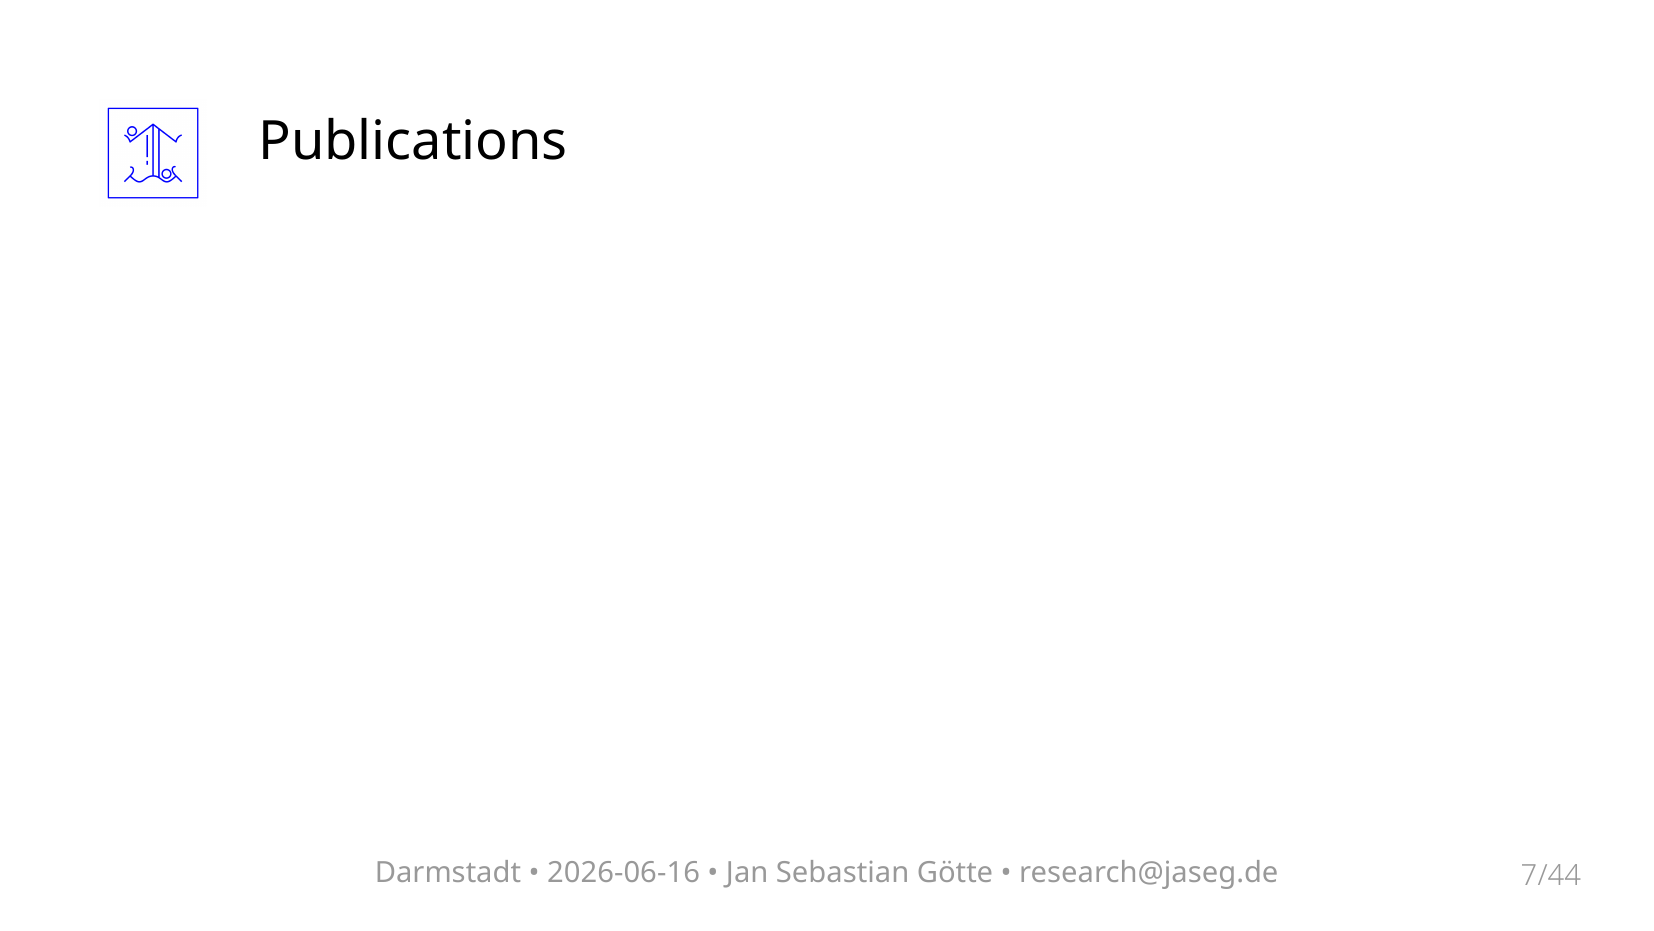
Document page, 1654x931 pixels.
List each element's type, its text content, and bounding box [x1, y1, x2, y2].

text_box Publications [243, 93, 1543, 213]
picture [99, 99, 207, 207]
